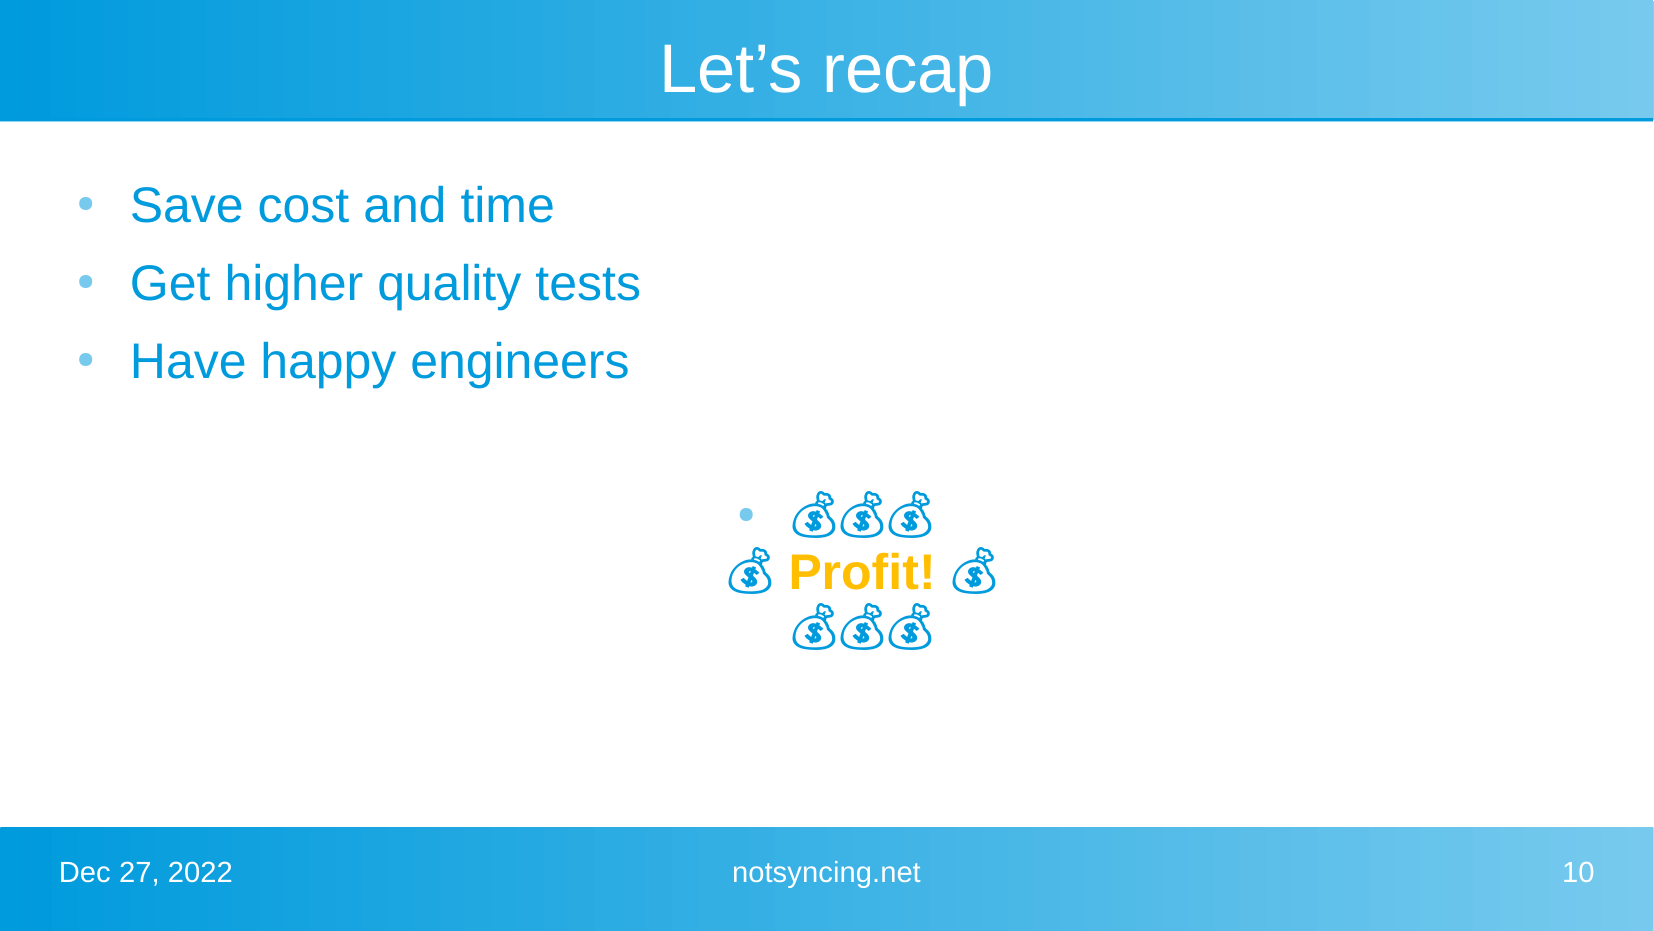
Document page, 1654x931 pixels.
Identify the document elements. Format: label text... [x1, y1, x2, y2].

title Let’s recap [59, 29, 1595, 108]
list Save cost and time Get higher quality tests Have happy engineers 💰💰💰 💰 Profit! 💰 💰💰💰 [59, 177, 1595, 768]
